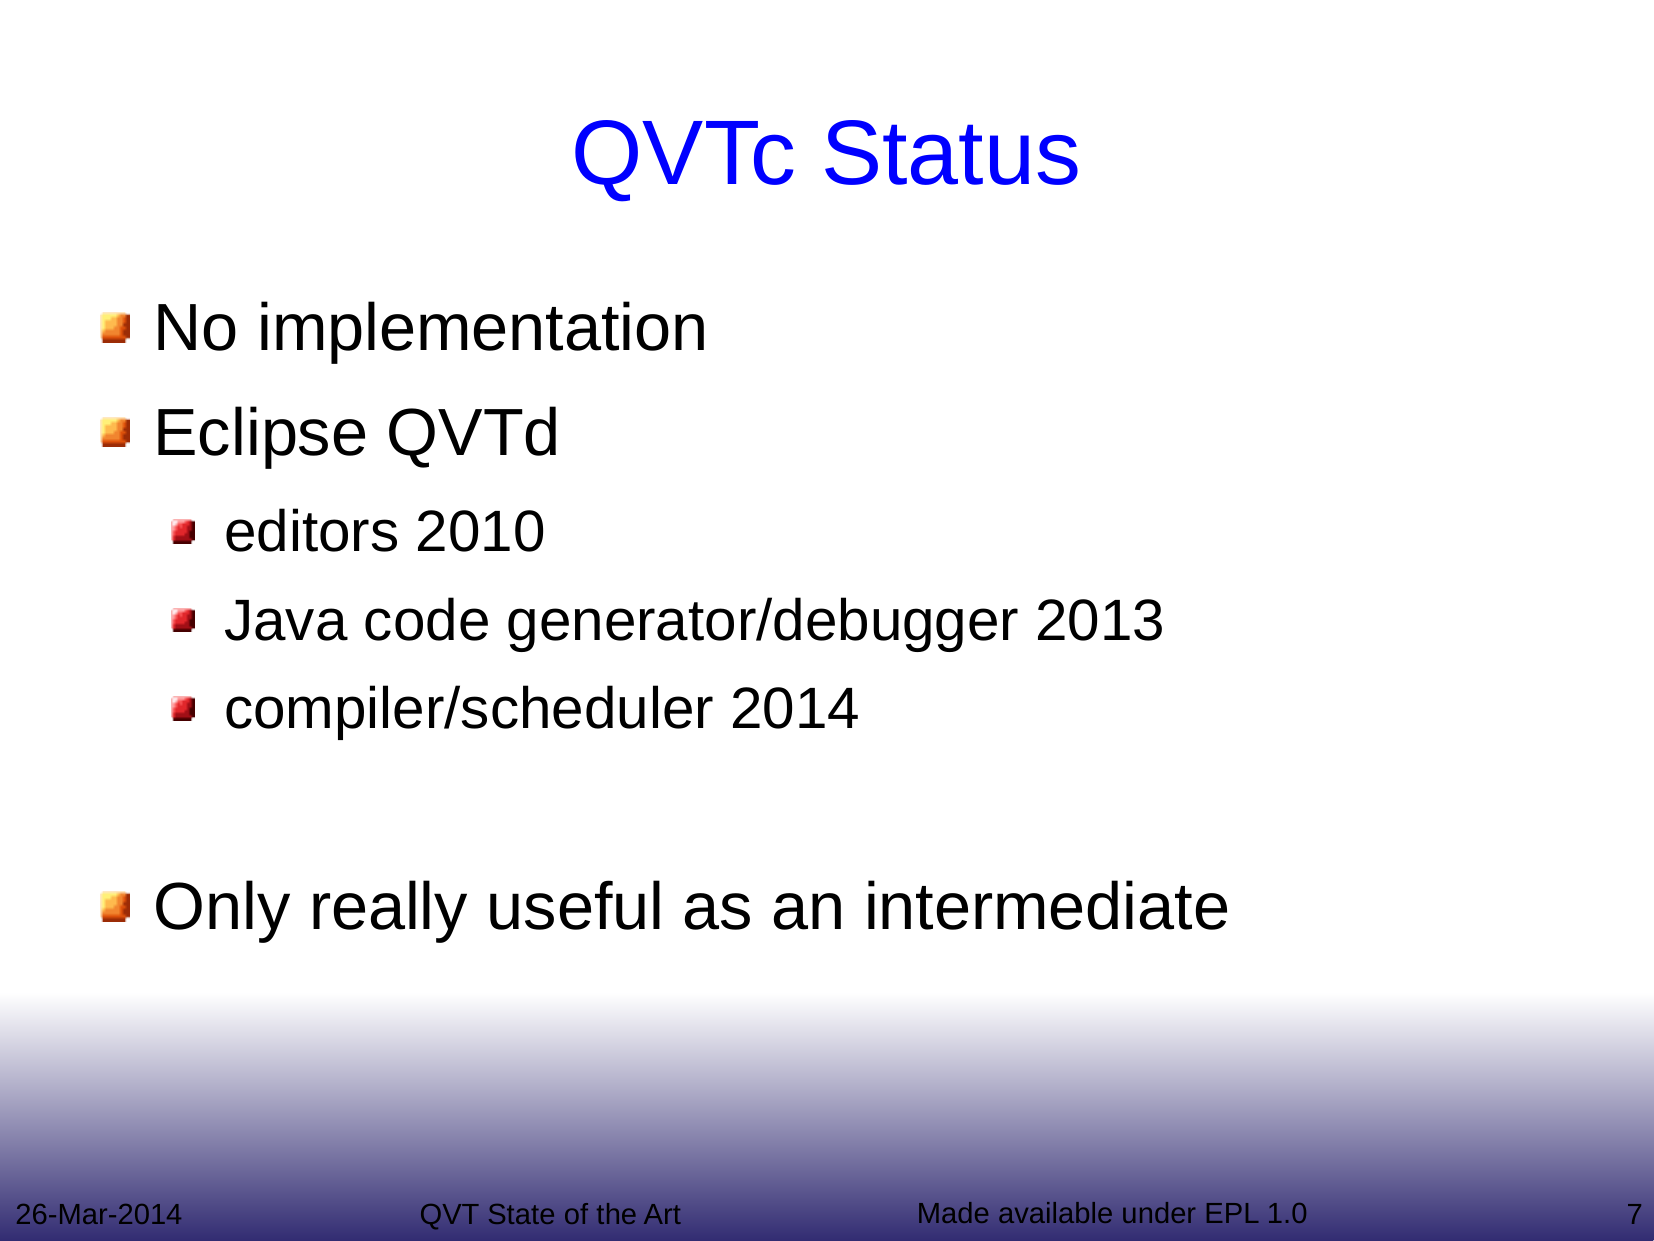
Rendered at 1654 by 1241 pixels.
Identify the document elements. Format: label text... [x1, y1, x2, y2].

title QVTc Status [82, 49, 1571, 257]
list No implementation Eclipse QVTd editors 2010 Java code generator/debugger 2013 compiler/scheduler 2014 Only really useful as an intermediate [82, 290, 1571, 1109]
